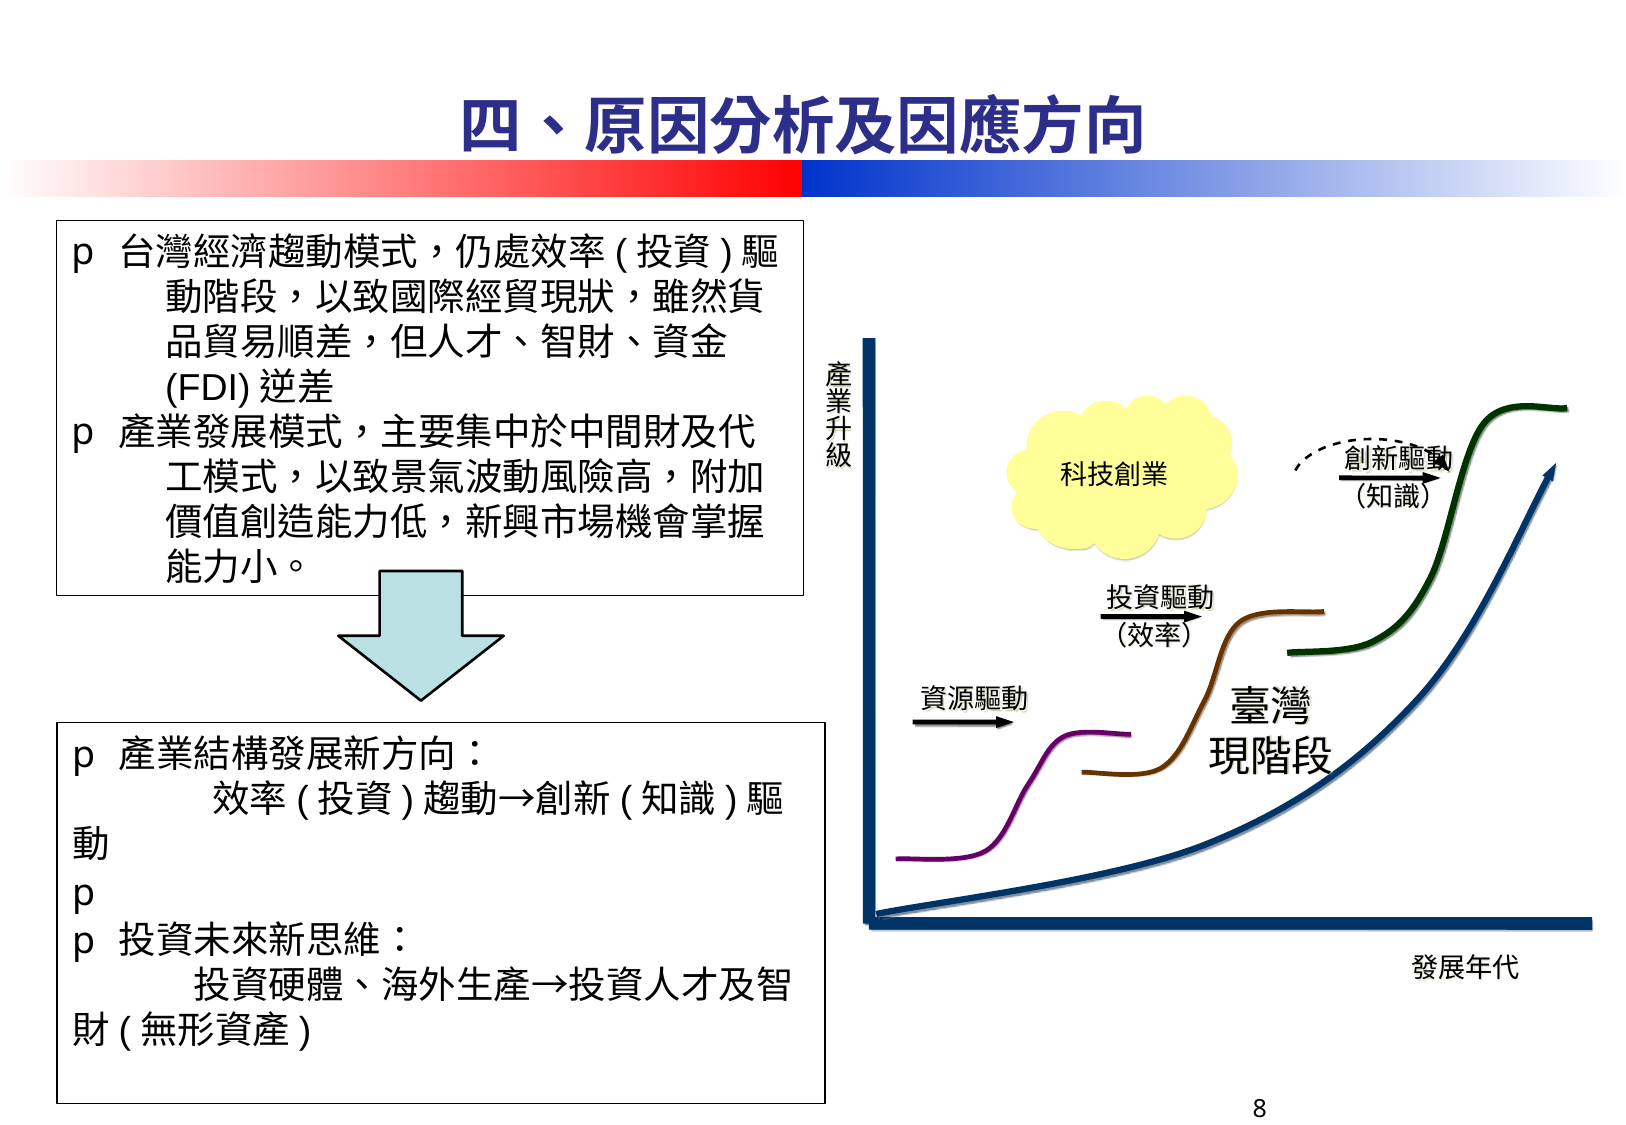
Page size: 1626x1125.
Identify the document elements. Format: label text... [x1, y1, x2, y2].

text_box 資源驅動 [905, 673, 987, 716]
text_box （知識） [1339, 479, 1431, 517]
text_box 四、原因分析及因應方向 [121, 41, 1486, 126]
text_box 創新驅動 [1330, 434, 1441, 484]
text_box 投資驅動 [1091, 572, 1202, 622]
text_box [338, 571, 504, 701]
text_box 產業升級 [817, 345, 862, 484]
text_box 臺灣 現階段 [1223, 671, 1319, 766]
text_box 產業結構發展新方向： 效率(投資)趨動→創新(知識)驅動 投資未來新思維： 投資硬體、海外生產→投資人才及智財(無形資產) [57, 722, 825, 1056]
text_box 科技創業 [1006, 395, 1238, 560]
text_box 發展年代 [1339, 942, 1535, 993]
text_box 台灣經濟趨動模式，仍處效率(投資)驅動階段，以致國際經貿現狀，雖然貨品貿易順差，但人才、智財、資金(FDI)逆差 產業發展模式，主要集中於中間財及代工模式，以致景氣波動風險高，附加價值創造能力低，新興市場機會掌握能力小。 [56, 220, 804, 554]
text_box （效率） [1100, 618, 1166, 648]
text_box 8 [1237, 1085, 1617, 1125]
